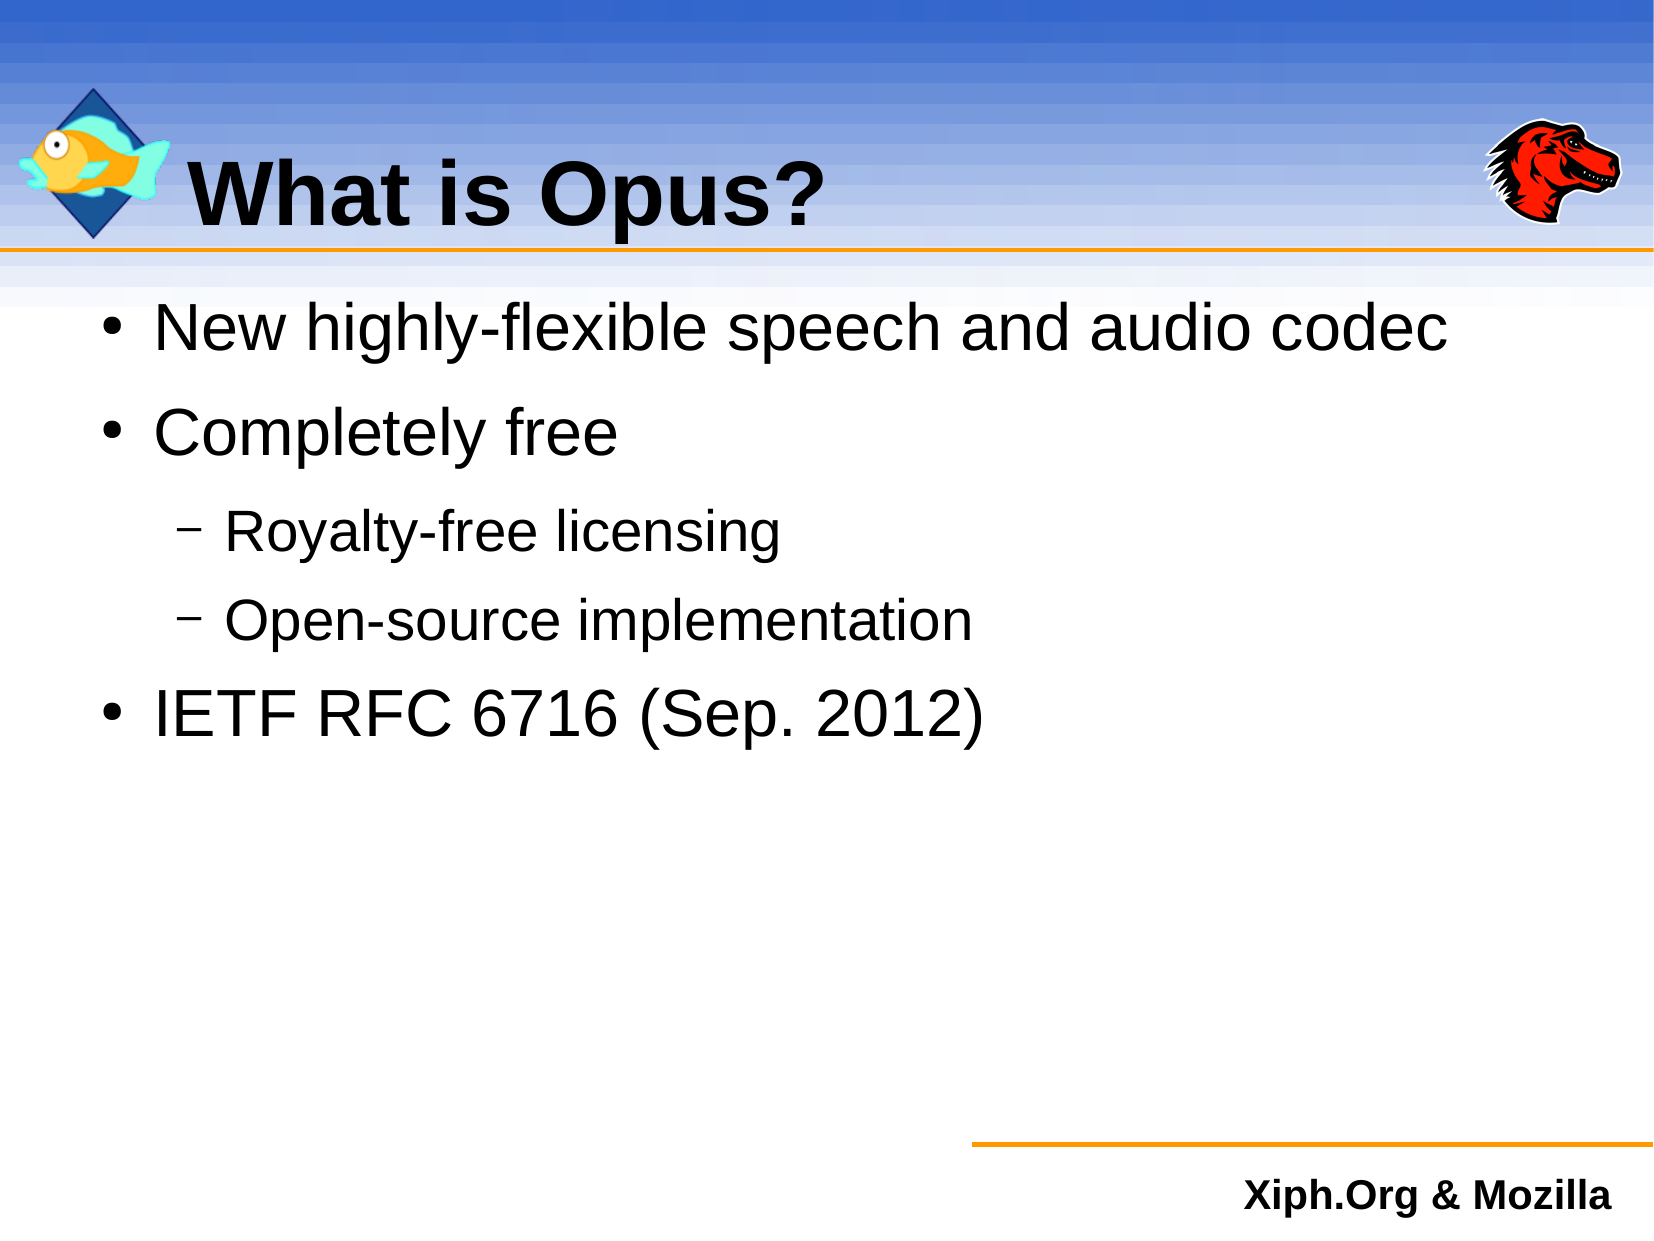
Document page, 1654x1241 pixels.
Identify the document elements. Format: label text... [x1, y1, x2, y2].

picture [0, 252, 1654, 1241]
picture [0, 0, 1654, 248]
title What is Opus? [187, 37, 1501, 245]
list New highly-flexible speech and audio codec Completely free Royalty-free licensing Open-source implementation IETF RFC 6716 (Sep. 2012) [82, 290, 1654, 1010]
